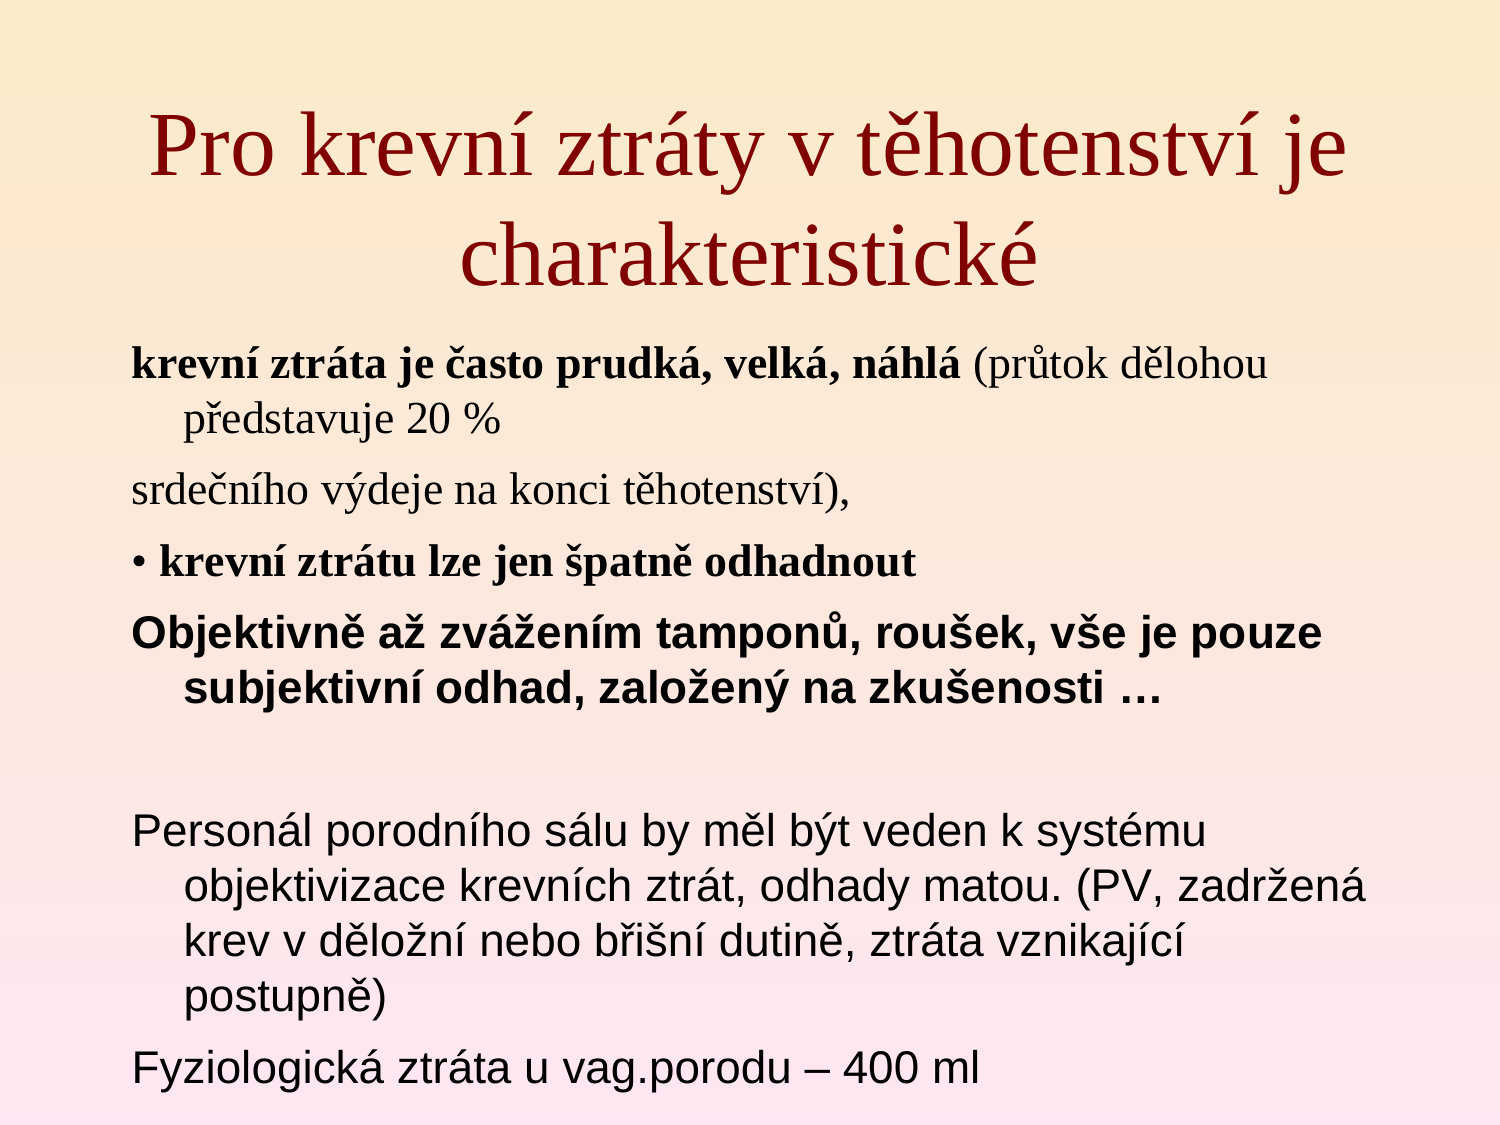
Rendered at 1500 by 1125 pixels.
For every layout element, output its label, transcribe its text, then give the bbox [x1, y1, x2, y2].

list krevní ztráta je často prudká, velká, náhlá (průtok dělohou představuje 20 % srdečního výdeje na konci těhotenství), • krevní ztrátu lze jen špatně odhadnout Objektivně až zvážením tamponů, roušek, vše je pouze subjektivní odhad, založený na zkušenosti … Personál porodního sálu by měl být veden k systému objektivizace krevních ztrát, odhady matou. (PV, zadržená krev v děložní nebo břišní dutině, ztráta vznikající postupně) Fyziologická ztráta u vag.porodu – 400 ml [112, 324, 1388, 1125]
title Pro krevní ztráty v těhotenství je charakteristické [112, 75, 1388, 312]
